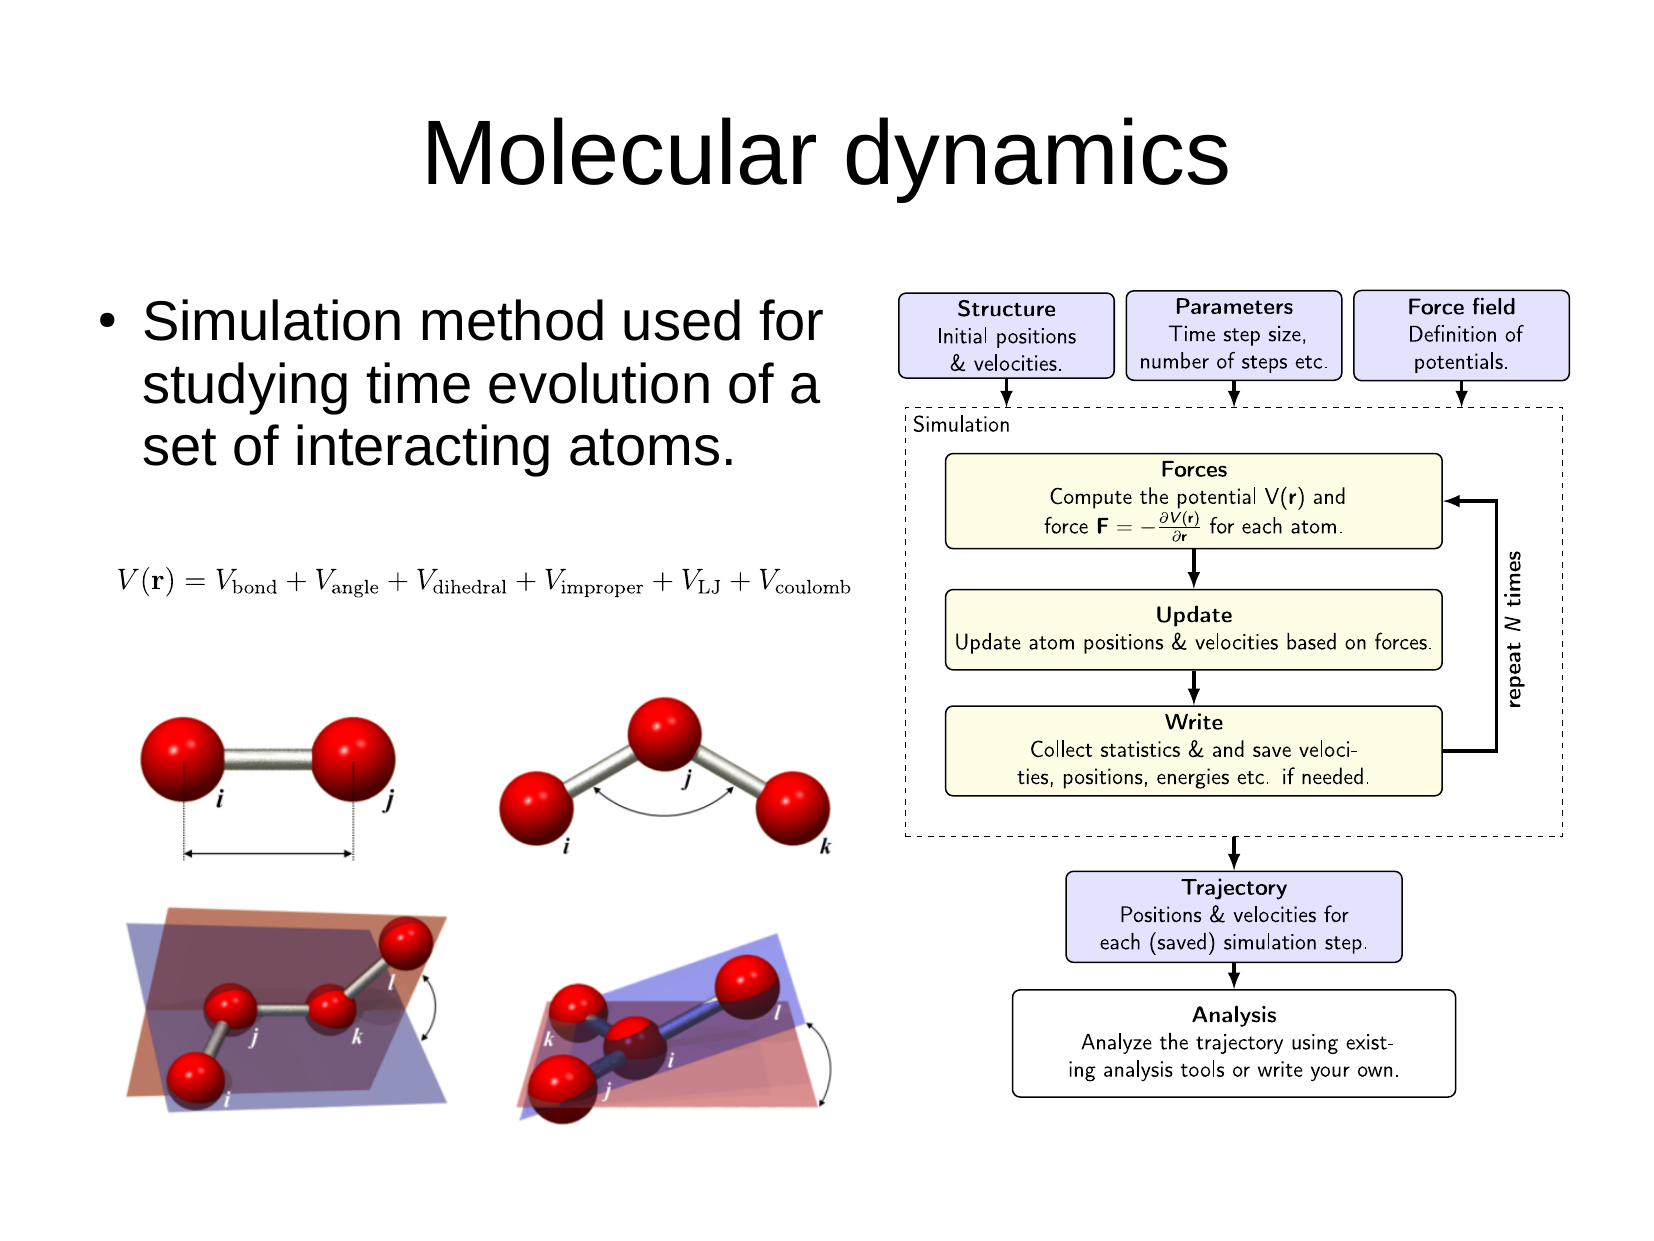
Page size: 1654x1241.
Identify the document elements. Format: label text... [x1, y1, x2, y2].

picture [507, 921, 875, 1134]
picture [118, 566, 851, 598]
picture [897, 289, 1571, 1099]
picture [496, 688, 840, 863]
list Simulation method used for studying time evolution of a set of interacting atoms. [82, 290, 827, 520]
title Molecular dynamics [82, 49, 1571, 257]
picture [126, 696, 414, 891]
picture [106, 897, 473, 1123]
